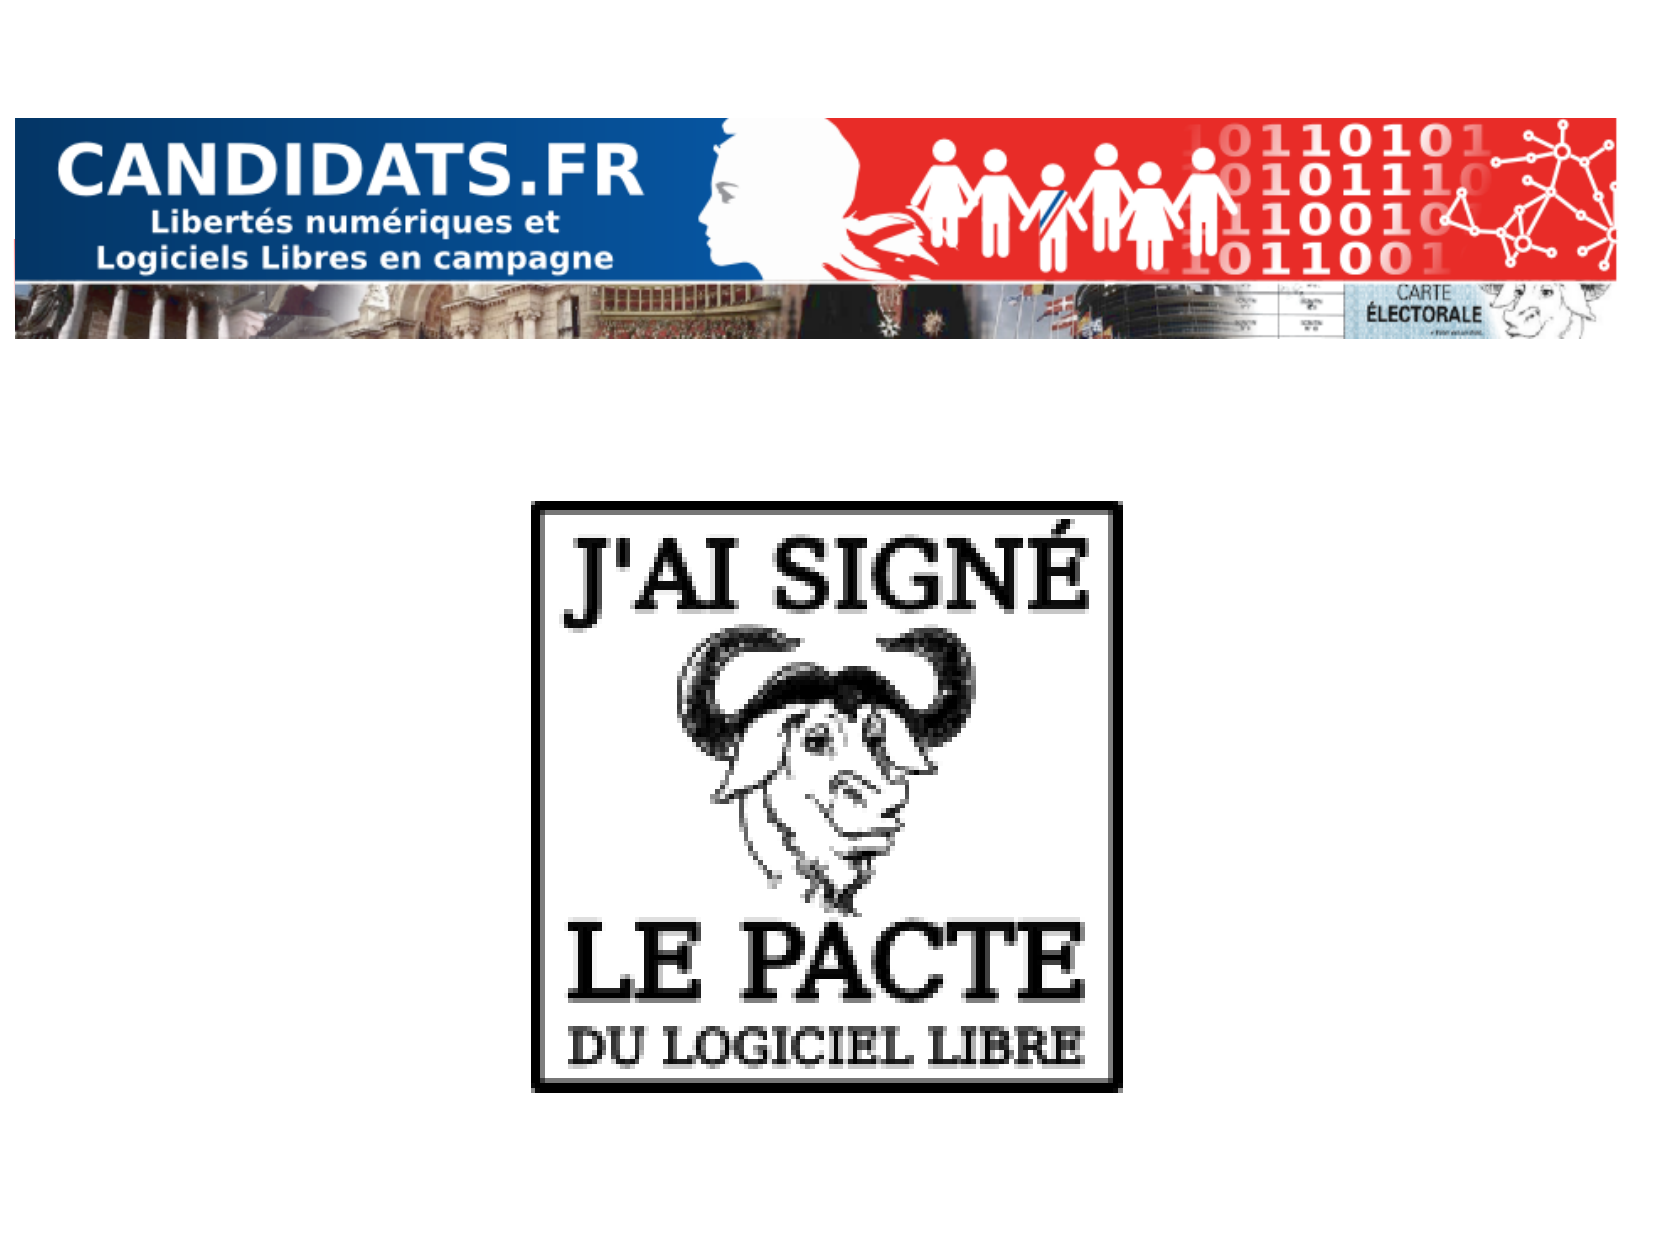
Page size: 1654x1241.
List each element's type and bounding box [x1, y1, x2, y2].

picture [15, 118, 1625, 339]
picture [531, 501, 1123, 1093]
